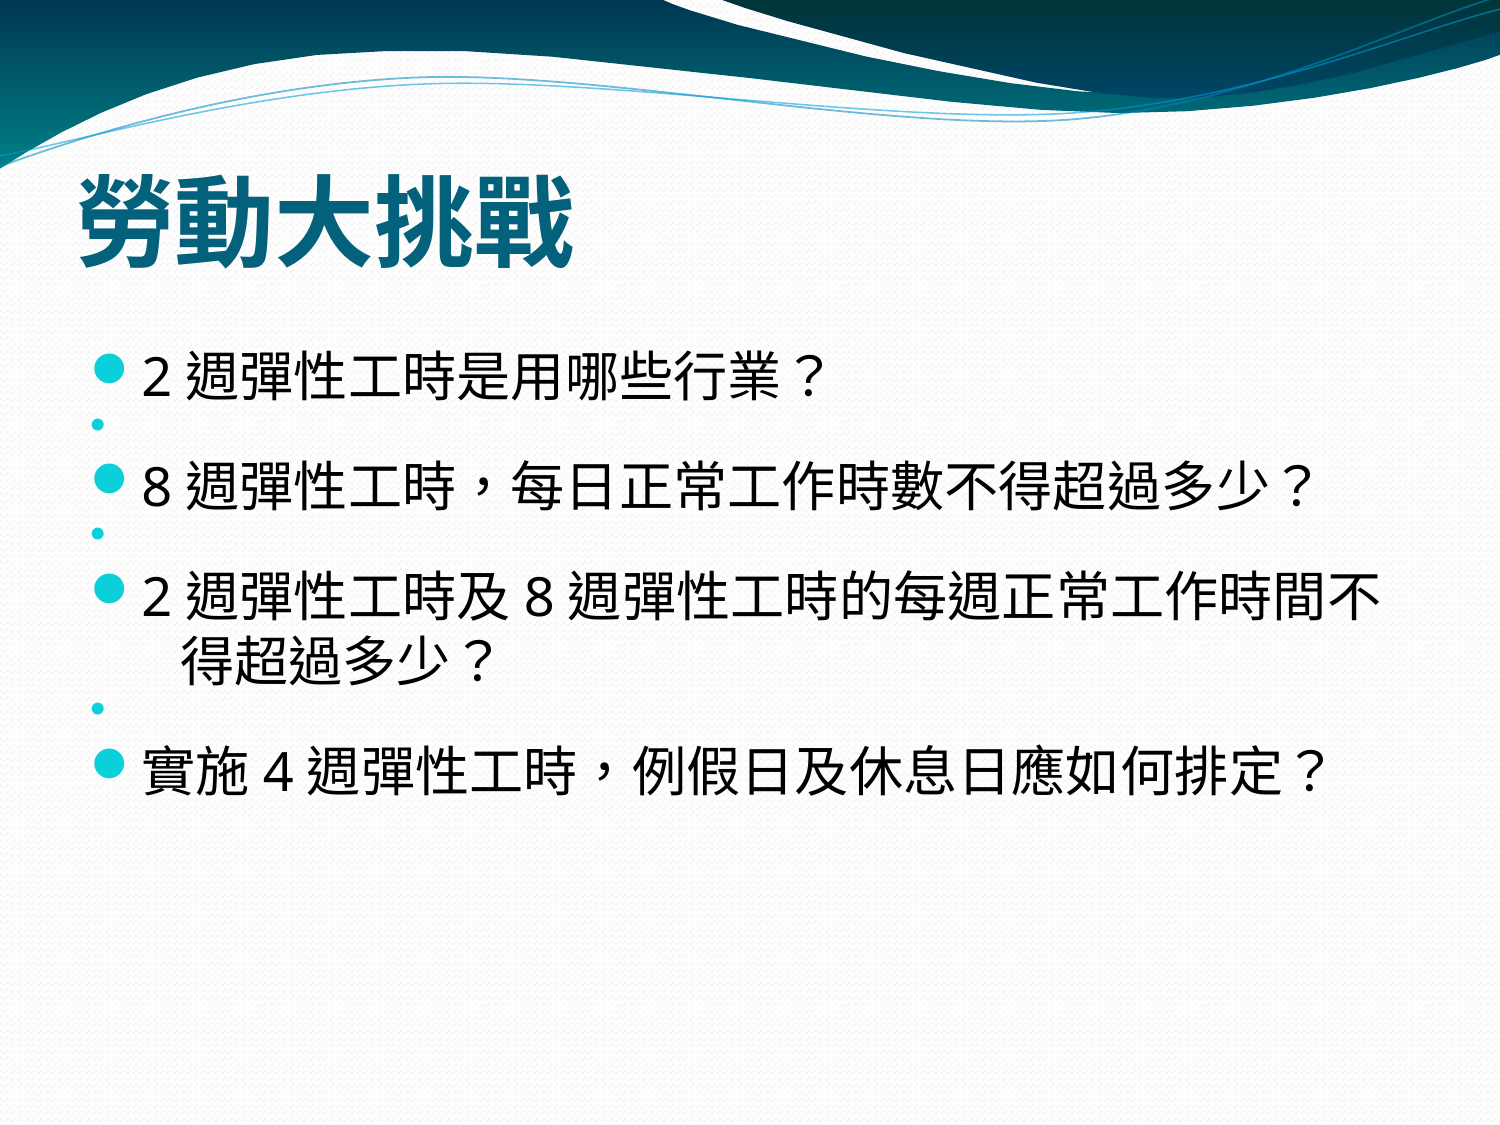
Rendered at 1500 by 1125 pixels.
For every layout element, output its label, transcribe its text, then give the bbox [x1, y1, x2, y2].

list 2週彈性工時是用哪些行業？ 8週彈性工時，每日正常工作時數不得超過多少？ 2週彈性工時及8週彈性工時的每週正常工作時間不得超過多少？ 實施4週彈性工時，例假日及休息日應如何排定？ [75, 335, 1426, 1038]
title 勞動大挑戰 [75, 115, 1426, 280]
